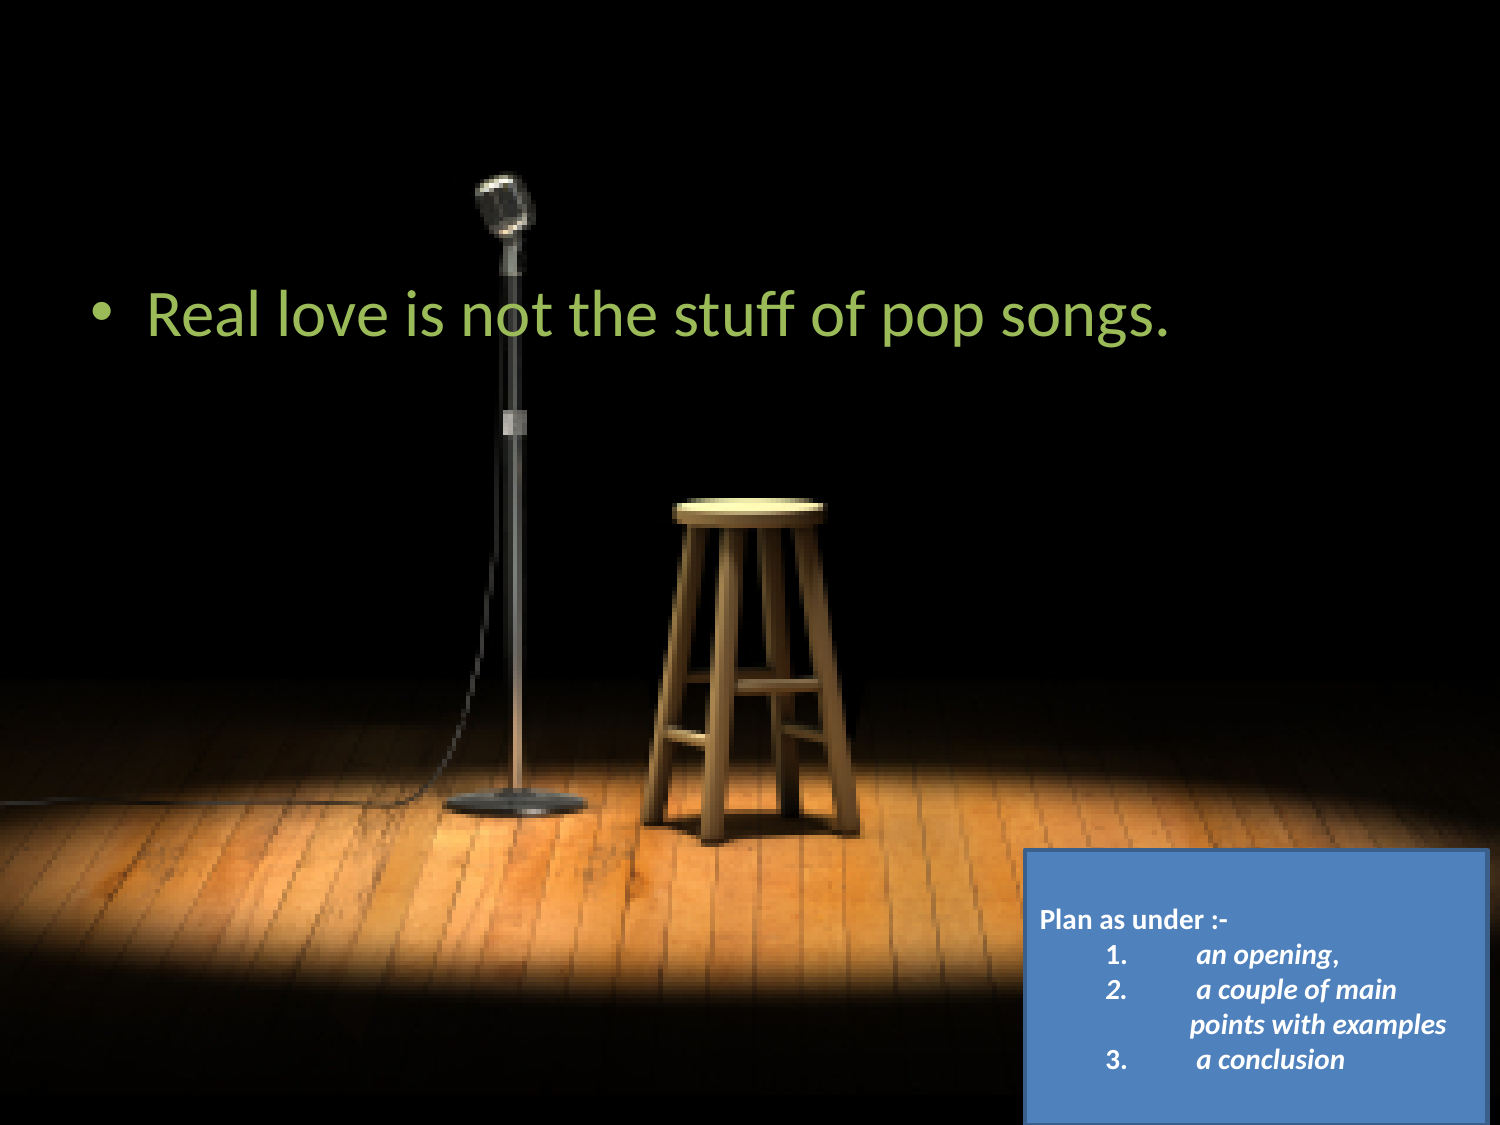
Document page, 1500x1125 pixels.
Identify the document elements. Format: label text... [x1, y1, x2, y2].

picture [0, 0, 1500, 1125]
text_box Plan as under :- an opening, a couple of main points with examples a conclusion [1024, 849, 1488, 1125]
list Real love is not the stuff of pop songs. [75, 262, 1425, 1005]
title 4 [75, 45, 1425, 233]
